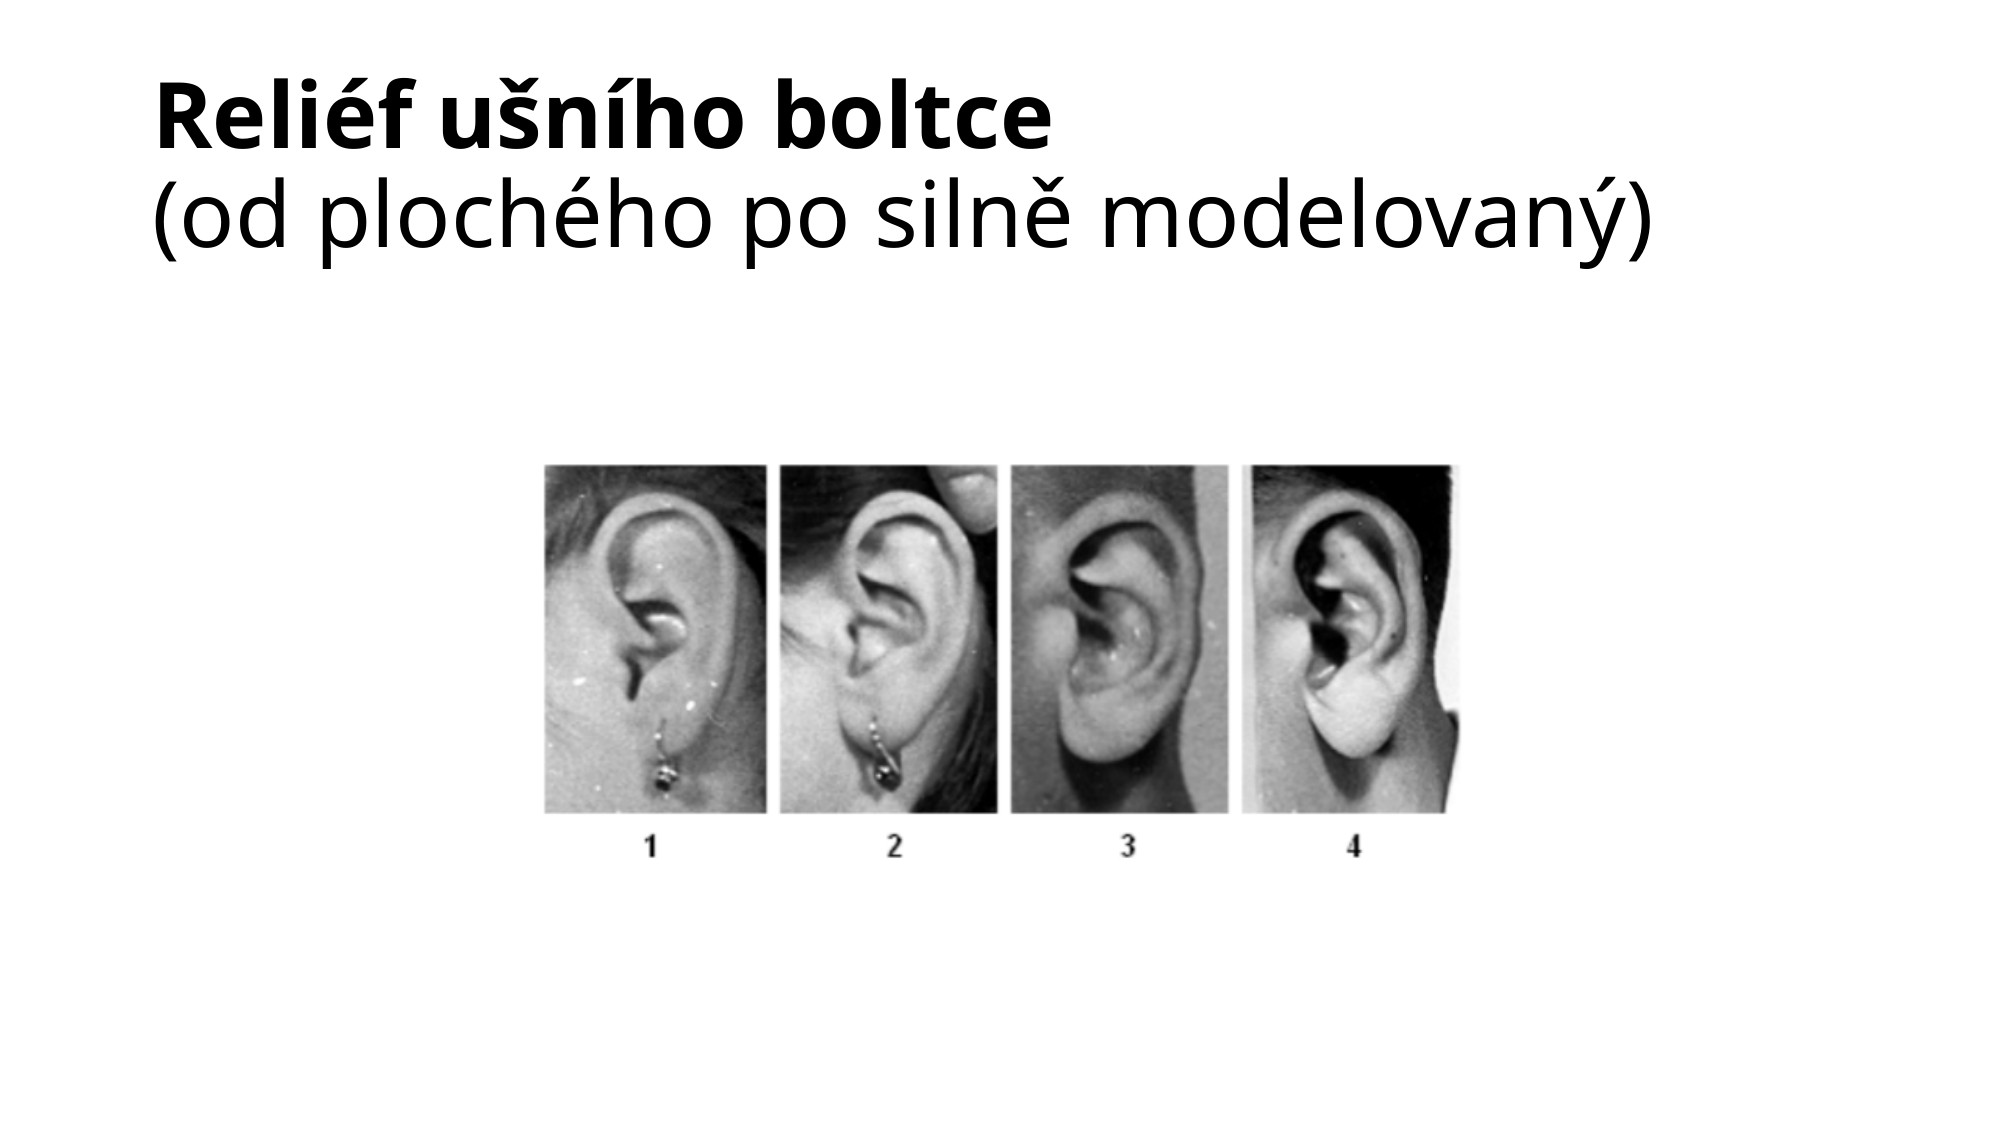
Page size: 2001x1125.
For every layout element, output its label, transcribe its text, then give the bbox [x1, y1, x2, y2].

picture [513, 443, 1487, 869]
title Reliéf ušního boltce (od plochého po silně modelovaný) [137, 59, 1863, 278]
